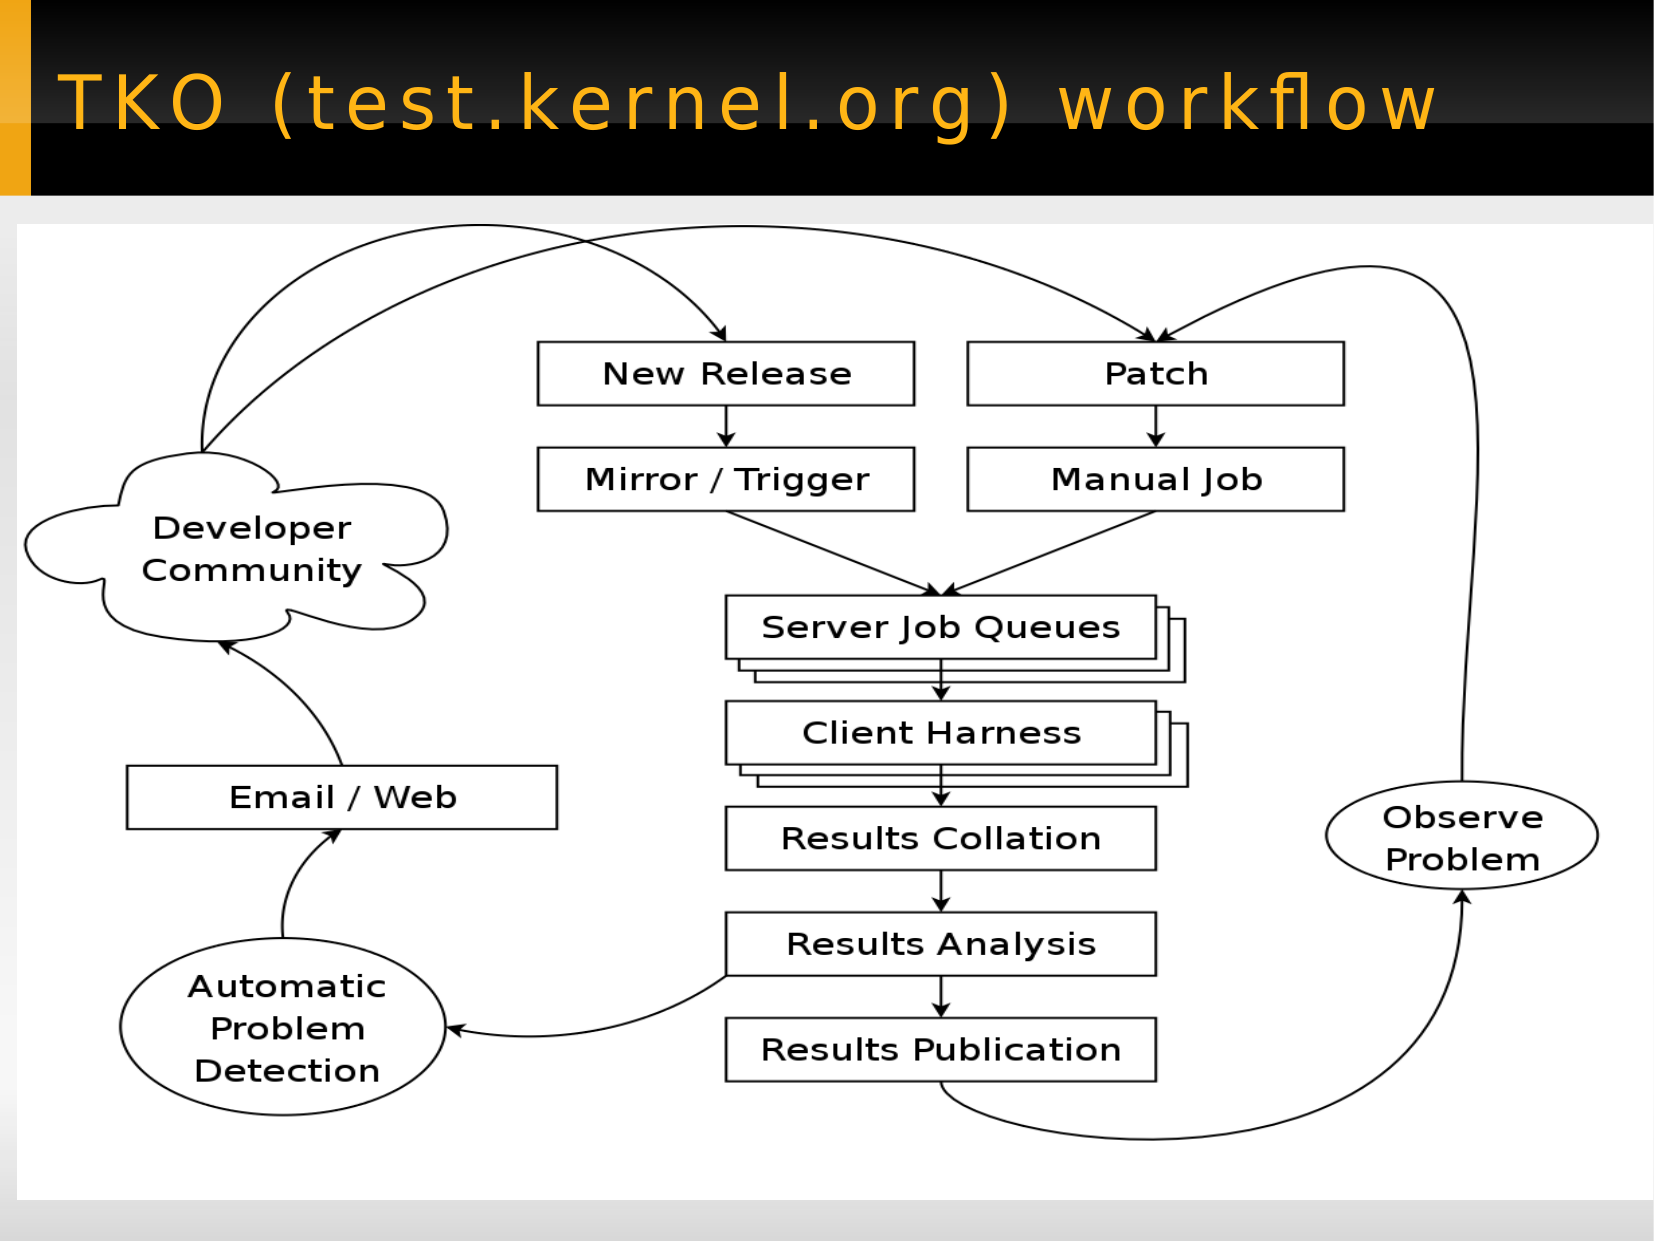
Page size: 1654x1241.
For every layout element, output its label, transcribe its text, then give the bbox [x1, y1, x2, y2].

title TKO (test.kernel.org) workflow [59, 29, 1613, 178]
picture [0, 0, 1654, 1241]
